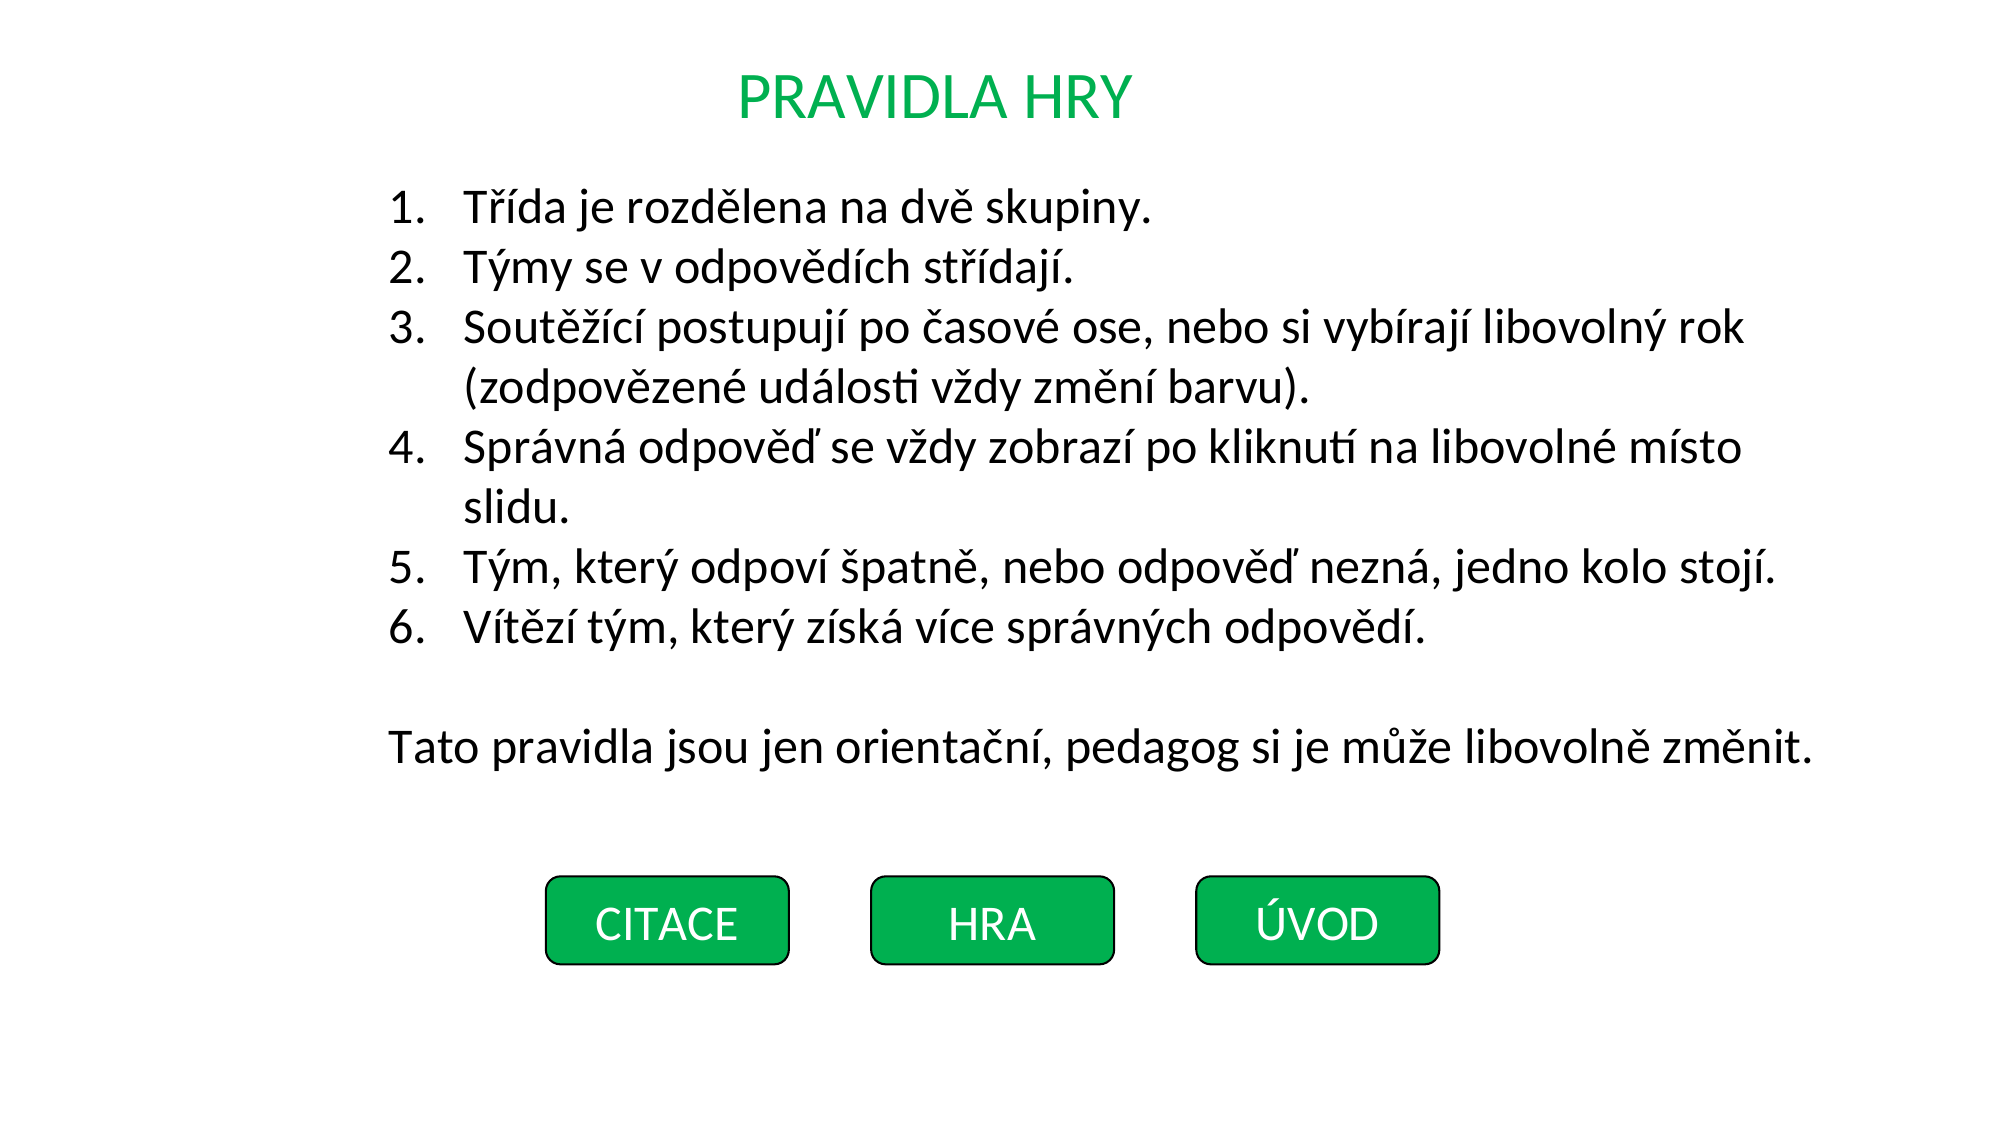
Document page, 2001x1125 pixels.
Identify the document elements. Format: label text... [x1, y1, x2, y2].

text_box ÚVOD [1196, 876, 1440, 965]
text_box HRA [871, 876, 1115, 965]
text_box Třída je rozdělena na dvě skupiny. Týmy se v odpovědích střídají. Soutěžící postupují po časové ose, nebo si vybírají libovolný rok (zodpovězené události vždy změní barvu). Správná odpověď se vždy zobrazí po kliknutí na libovolné místo slidu. Tým, který odpoví špatně, nebo odpověď nezná, jedno kolo stojí. Vítězí tým, který získá více správných odpovědí. Tato pravidla jsou jen orientační, pedagog si je může libovolně změnit. [374, 165, 1855, 782]
text_box CITACE [545, 876, 789, 965]
text_box PRAVIDLA HRY [722, 44, 1149, 141]
